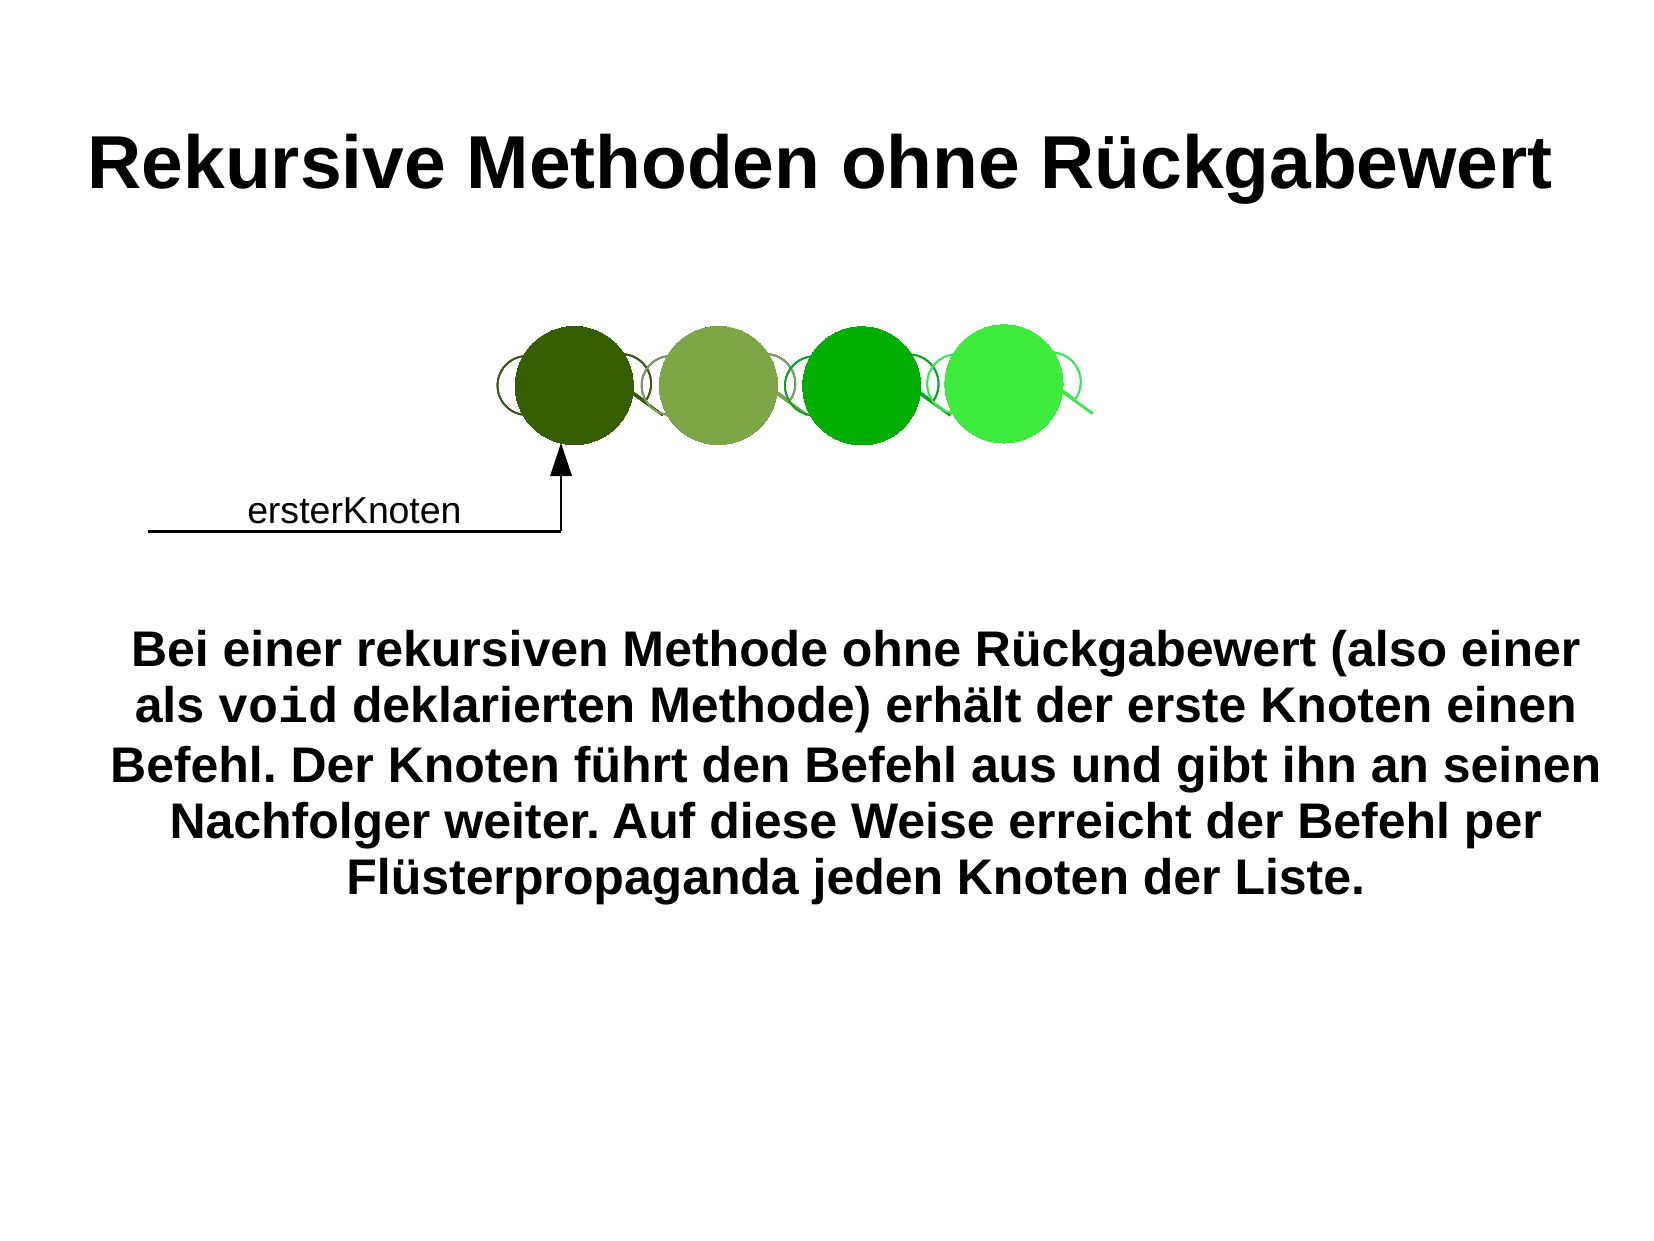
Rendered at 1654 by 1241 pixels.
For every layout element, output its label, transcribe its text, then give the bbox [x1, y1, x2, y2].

title Rekursive Methoden ohne Rückgabewert [76, 118, 1565, 207]
text_box [497, 324, 1081, 445]
text_box Bei einer rekursiven Methode ohne Rückgabewert (also einer als void deklarierten Methode) erhält der erste Knoten einen Befehl. Der Knoten führt den Befehl aus und gibt ihn an seinen Nachfolger weiter. Auf diese Weise erreicht der Befehl per Flüsterpropaganda jeden Knoten der Liste. [88, 614, 1625, 919]
